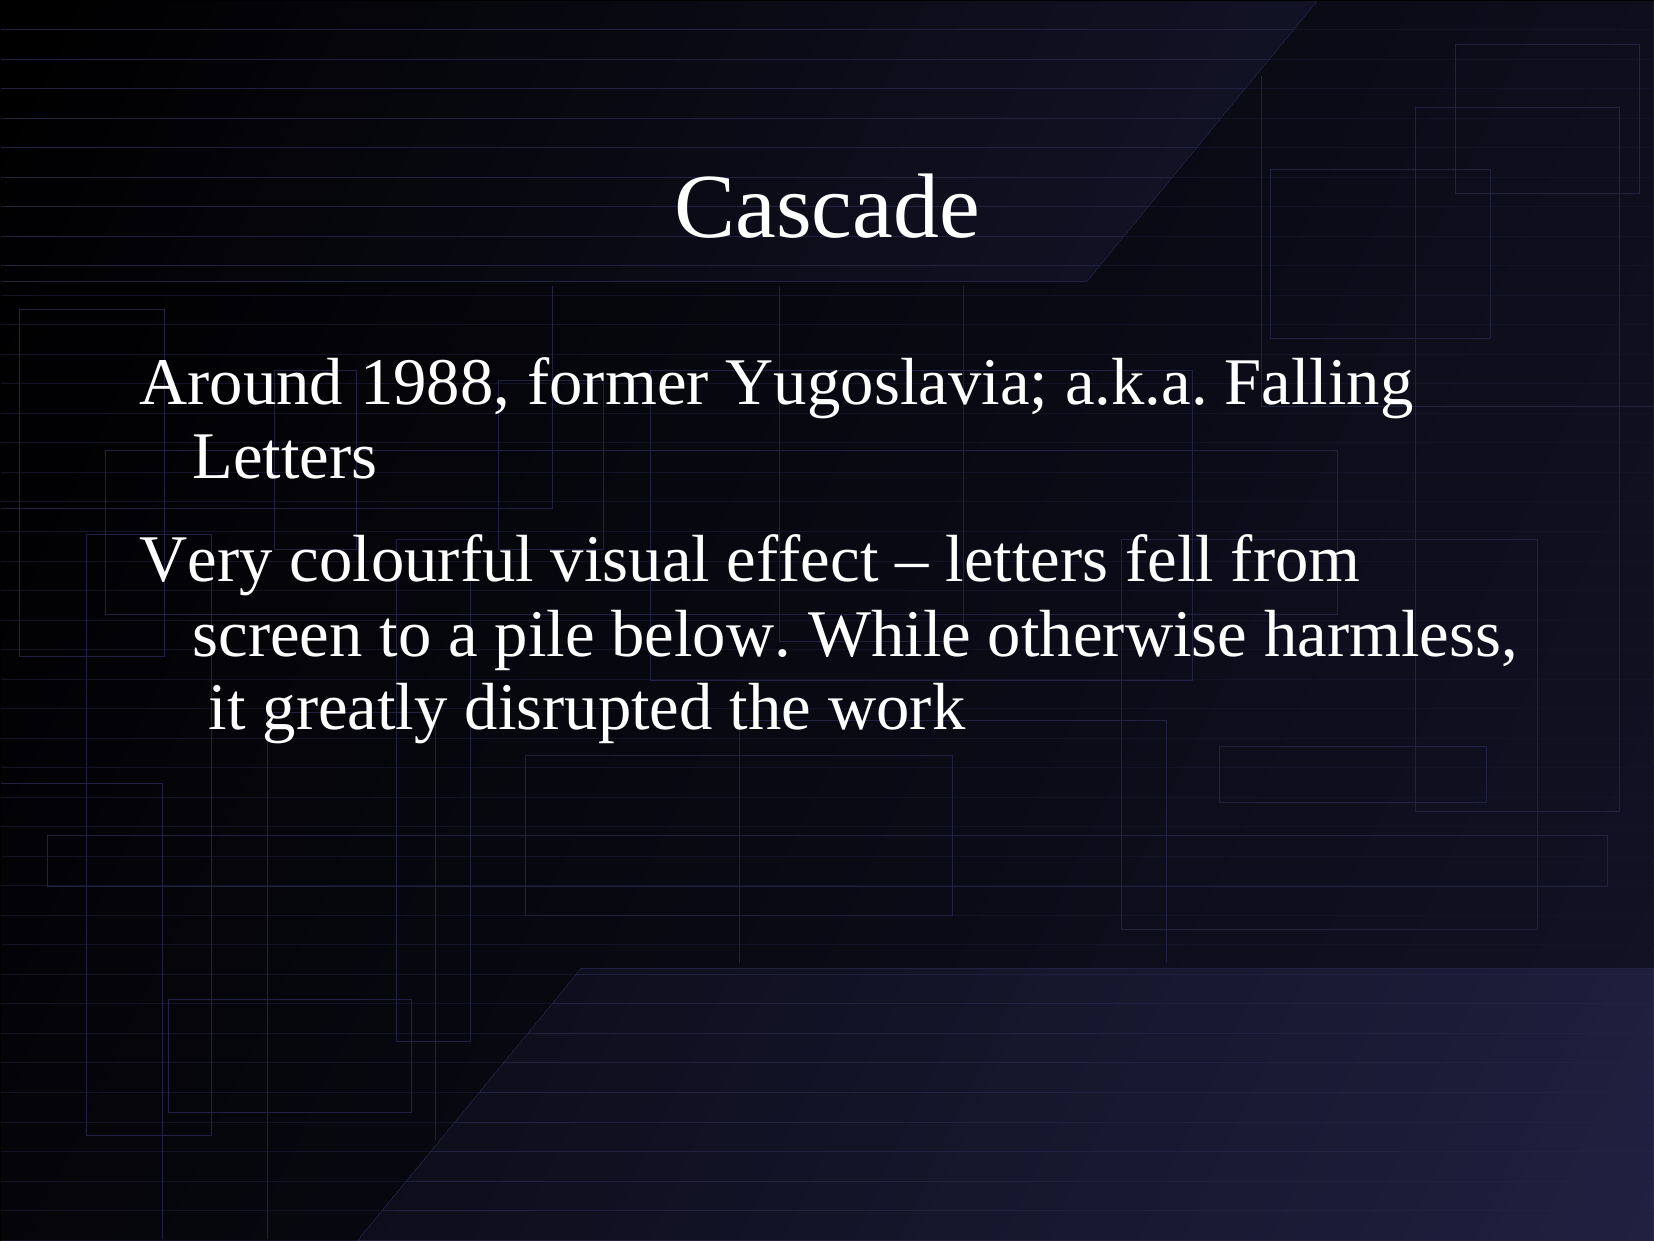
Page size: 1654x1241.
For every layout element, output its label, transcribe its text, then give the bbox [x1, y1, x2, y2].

title Cascade [121, 102, 1534, 311]
list Around 1988, former Yugoslavia; a.k.a. Falling Letters Very colourful visual effect – letters fell from screen to a pile below. While otherwise harmless, it greatly disrupted the work [121, 344, 1534, 1127]
